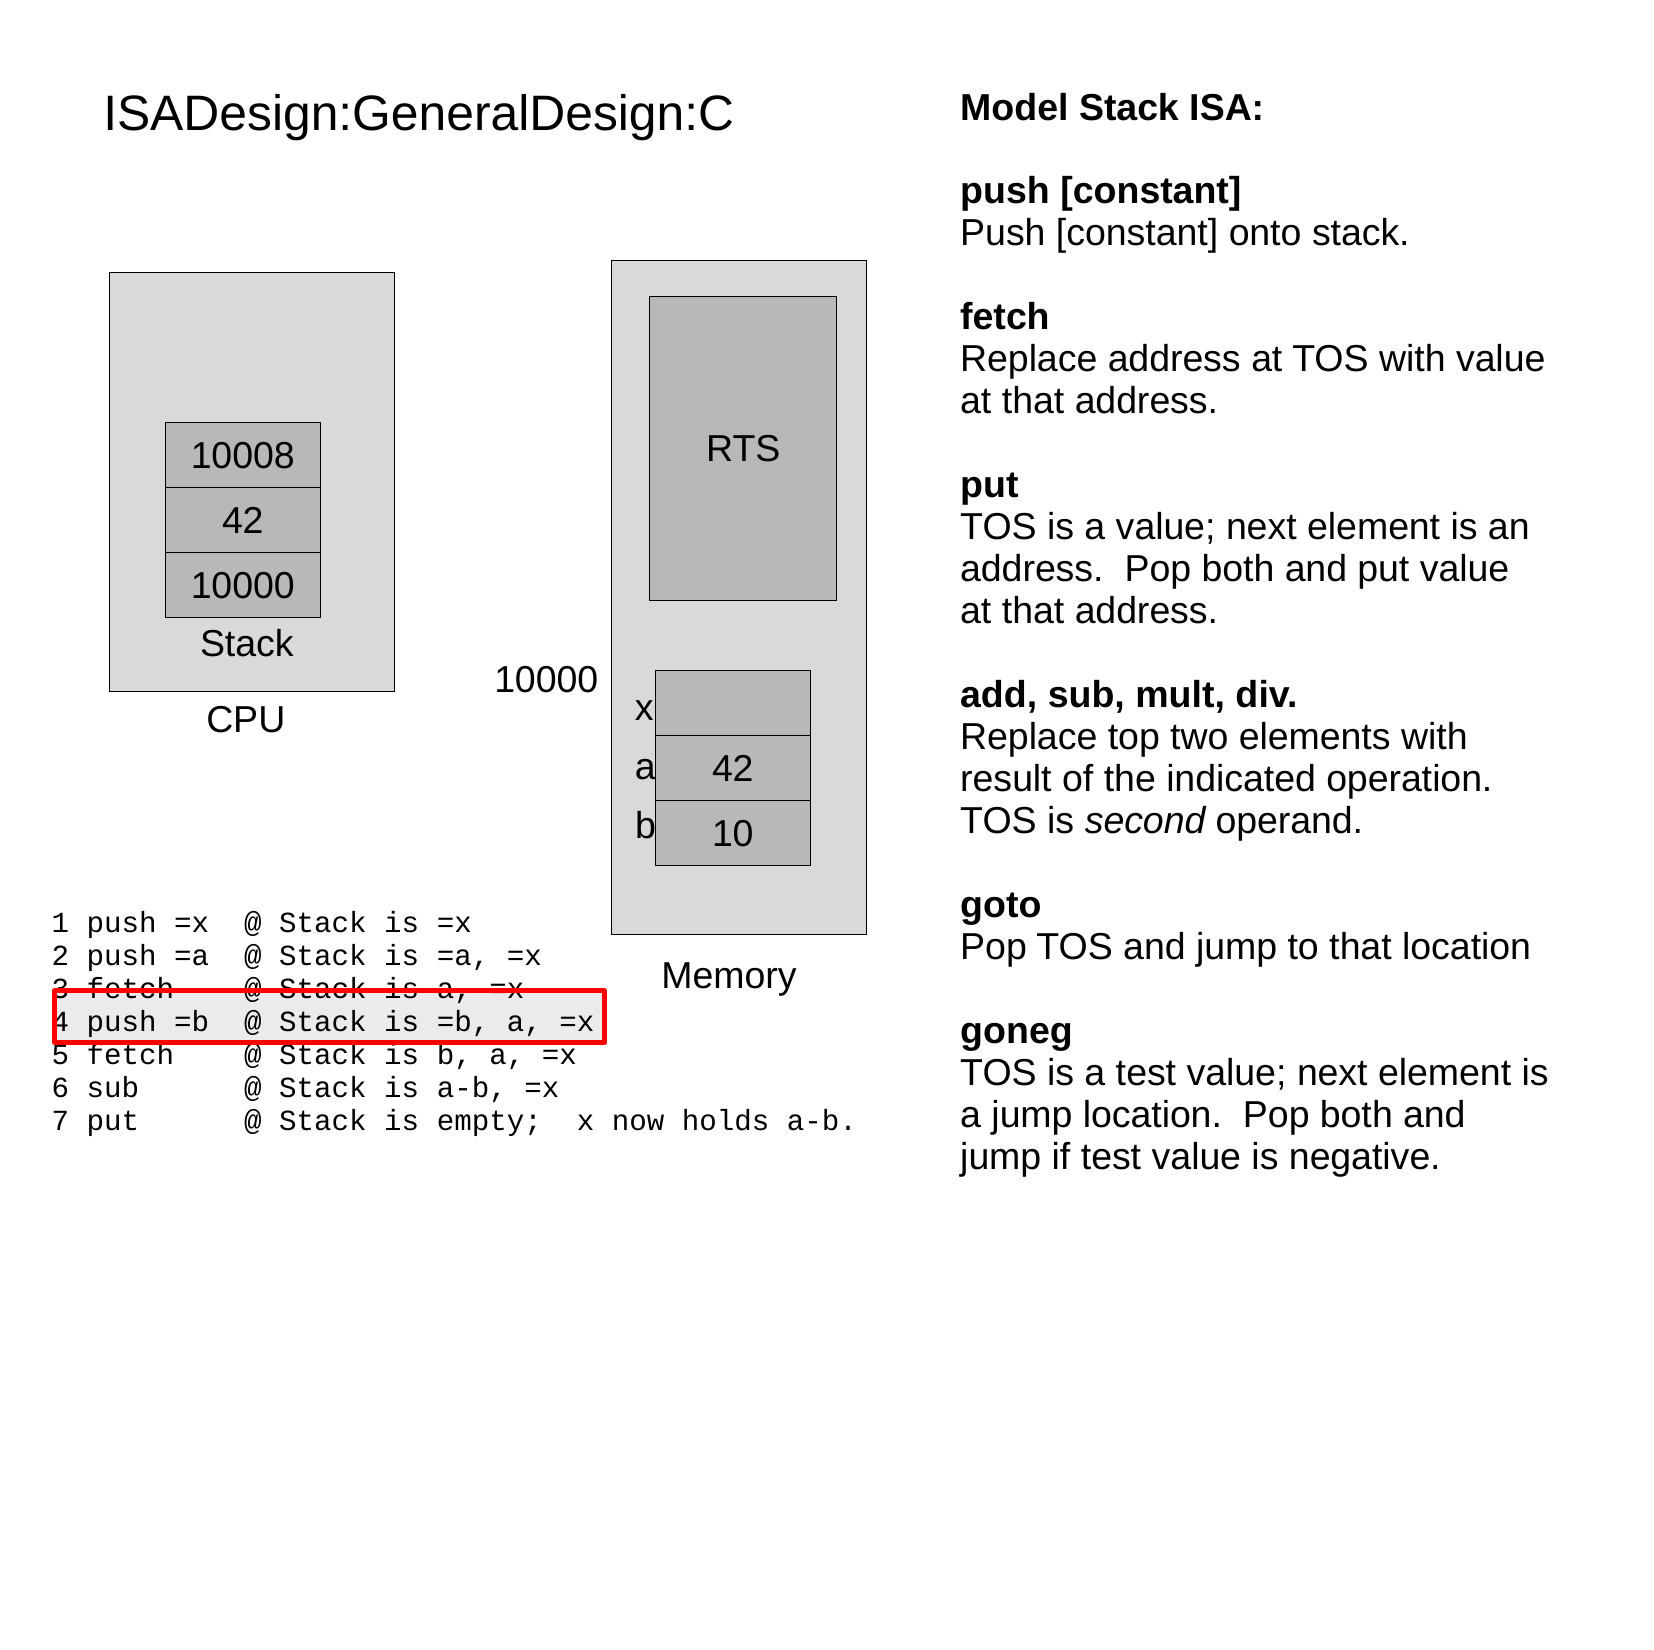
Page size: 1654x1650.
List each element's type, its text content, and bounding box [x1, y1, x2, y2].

text_box RTS [649, 296, 837, 601]
text_box x [620, 678, 669, 736]
text_box [54, 990, 605, 1043]
text_box 10000 [165, 553, 321, 618]
text_box CPU [191, 691, 301, 749]
text_box Model Stack ISA: push [constant] Push [constant] onto stack. fetch Replace address at TOS with value at that address. put TOS is a value; next element is an address. Pop both and put value at that address. add, sub, mult, div. Replace top two elements with result of the indicated operation. TOS is second operand. goto Pop TOS and jump to that location goneg TOS is a test value; next element is a jump location. Pop both and jump if test value is negative. [945, 78, 1571, 1288]
text_box a [620, 737, 671, 795]
text_box Stack [185, 618, 309, 673]
text_box 10008 [165, 422, 321, 488]
text_box b [620, 796, 671, 854]
text_box [109, 272, 395, 692]
text_box [611, 260, 867, 900]
text_box ISADesign:GeneralDesign:C [88, 78, 945, 166]
text_box 10 [655, 800, 811, 866]
text_box 1 push =x @ Stack is =x 2 push =a @ Stack is =a, =x 3 fetch @ Stack is a, =x 4 push =b @ Stack is =b, a, =x 5 fetch @ Stack is b, a, =x 6 sub @ Stack is a-b, =x 7 put @ Stack is empty; x now holds a-b. [36, 900, 875, 1152]
text_box 42 [655, 735, 811, 800]
text_box 10000 [479, 650, 613, 708]
text_box 42 [165, 488, 321, 553]
